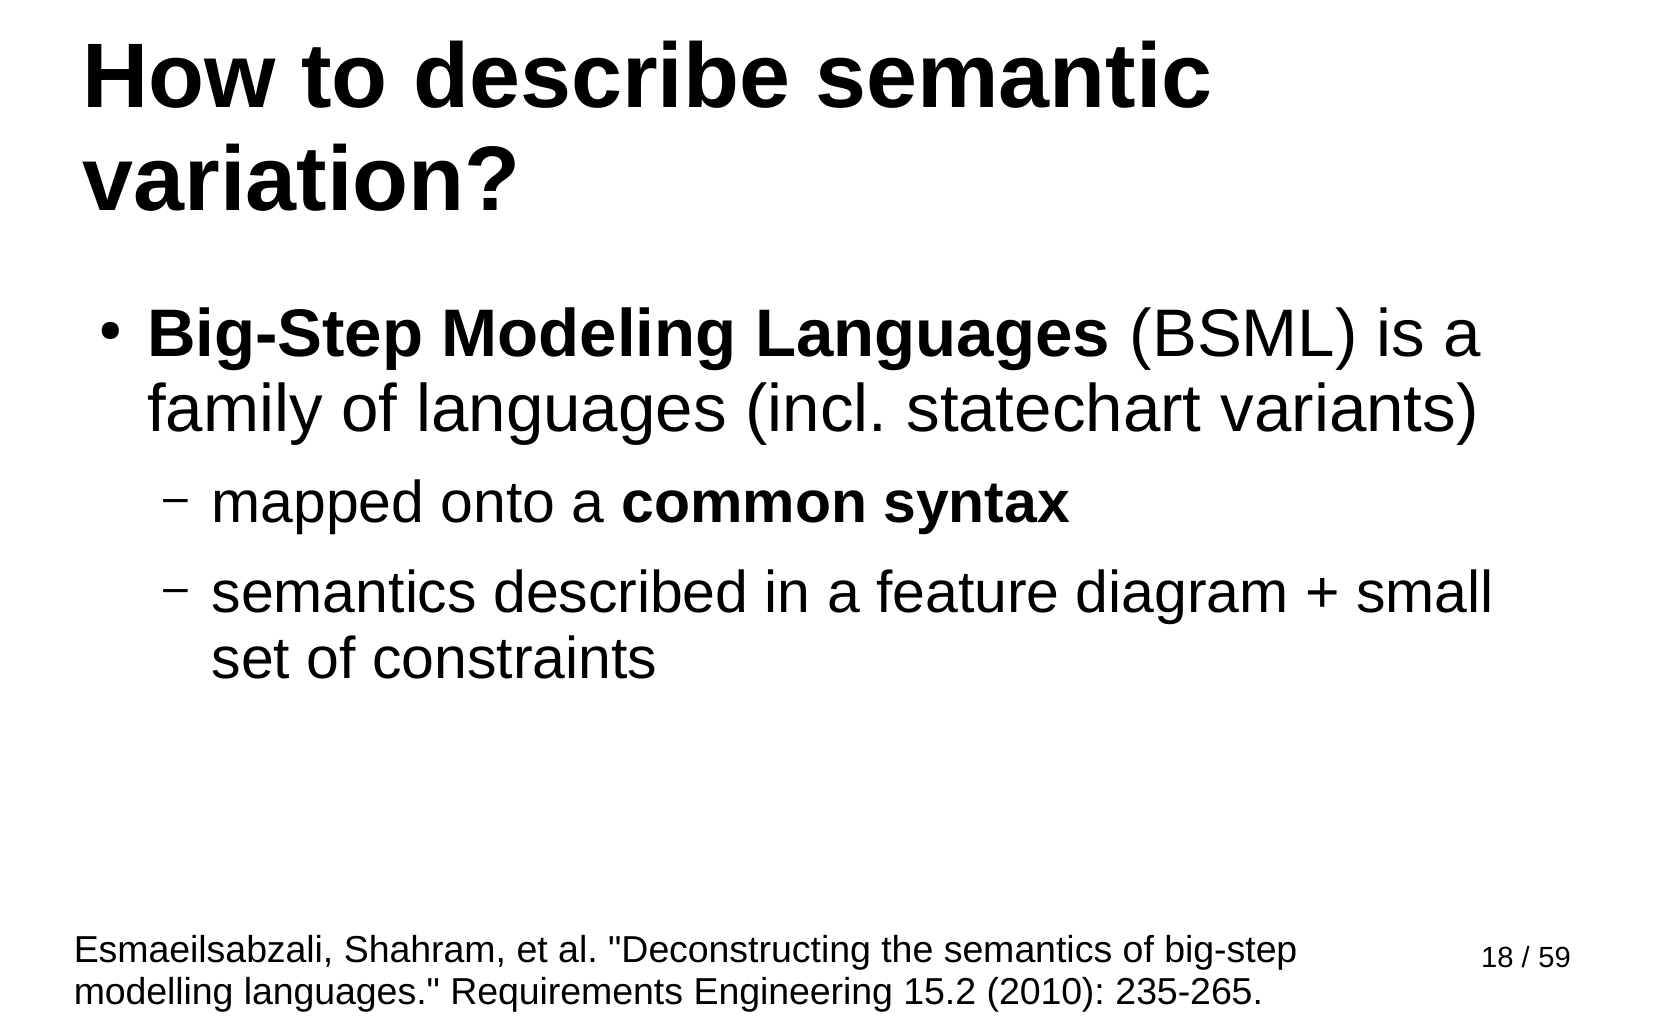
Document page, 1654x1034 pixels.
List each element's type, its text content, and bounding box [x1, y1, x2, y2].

text_box Esmaeilsabzali, Shahram, et al. "Deconstructing the semantics of big-step modelling languages." Requirements Engineering 15.2 (2010): 235-265. [59, 921, 1335, 1034]
list Big-Step Modeling Languages (BSML) is a family of languages (incl. statechart variants) mapped onto a common syntax semantics described in a feature diagram + small set of constraints [82, 295, 1571, 697]
title How to describe semantic variation? [82, 24, 1571, 230]
